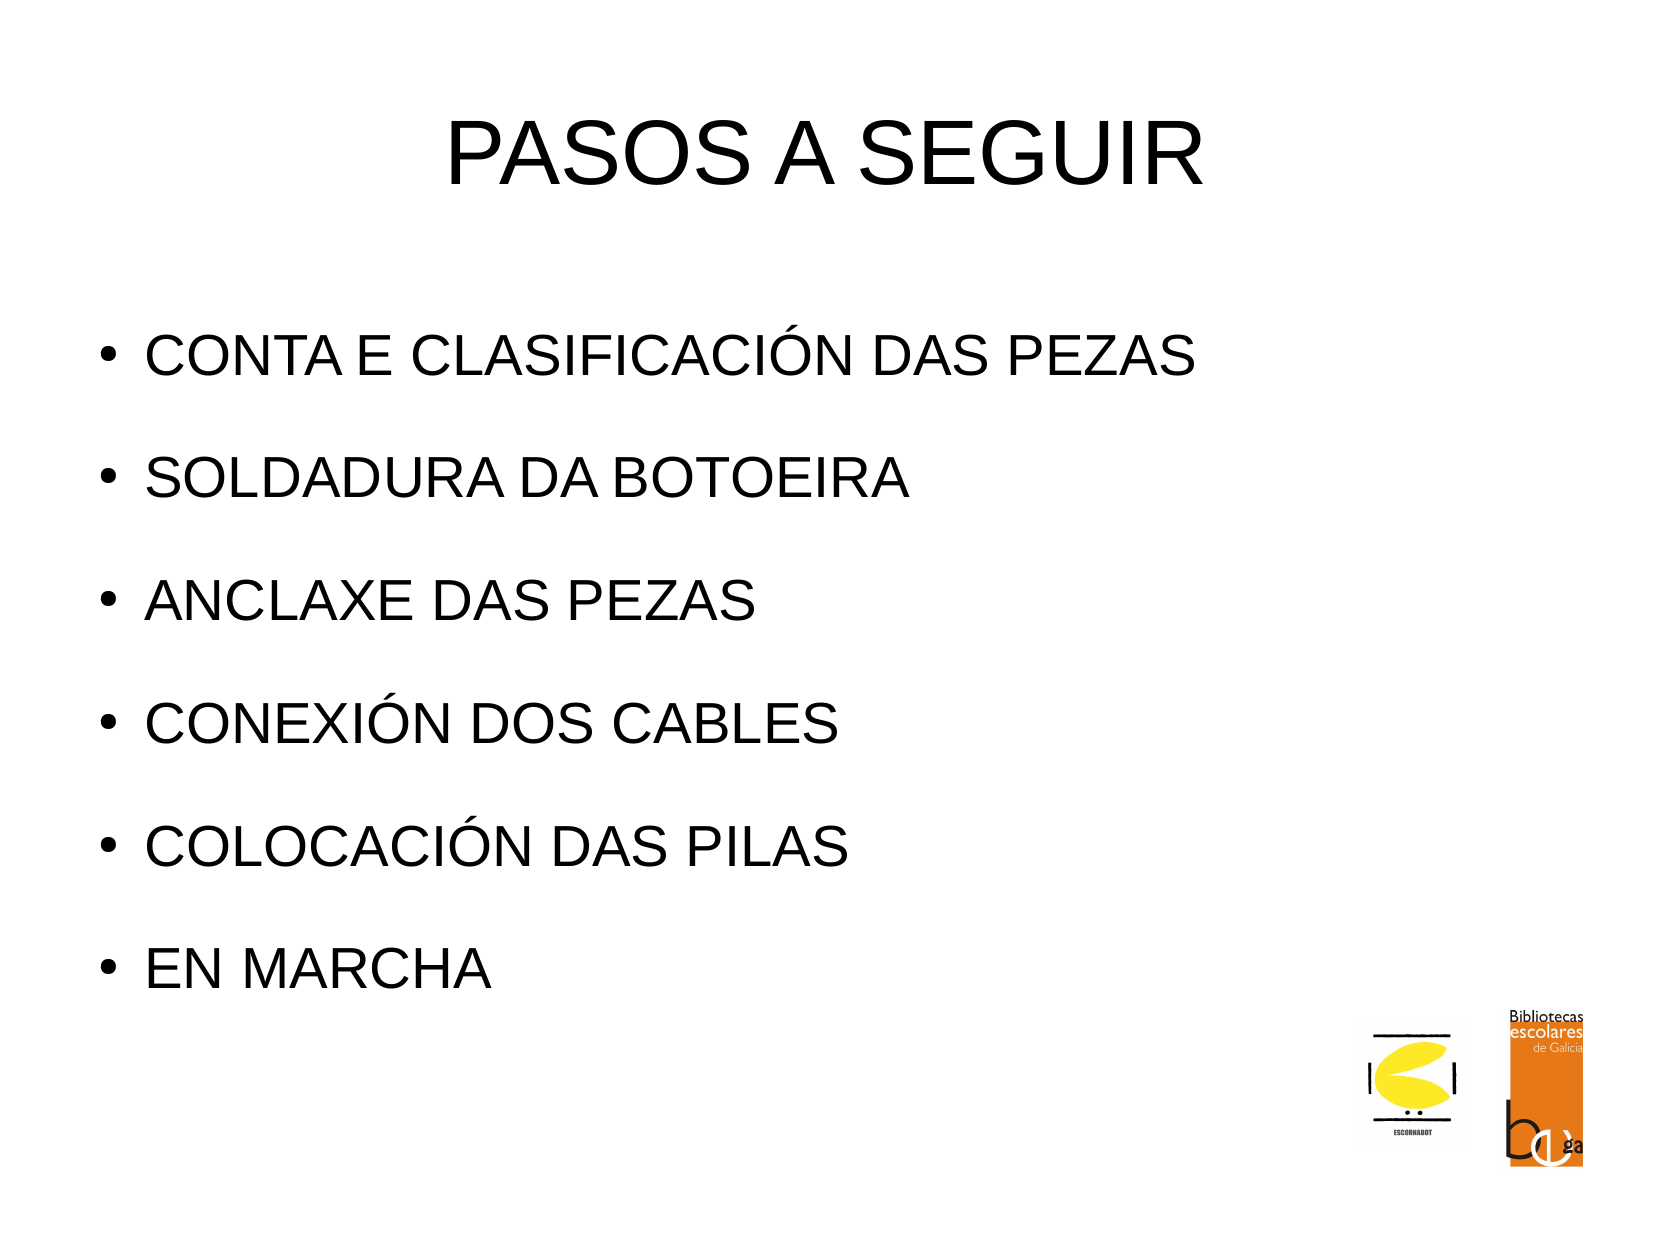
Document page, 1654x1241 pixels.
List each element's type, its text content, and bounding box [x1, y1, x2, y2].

picture [1358, 1023, 1465, 1146]
list CONTA E CLASIFICACIÓN DAS PEZAS SOLDADURA DA BOTOEIRA ANCLAXE DAS PEZAS CONEXIÓN DOS CABLES COLOCACIÓN DAS PILAS EN MARCHA [82, 290, 1571, 1010]
picture [1501, 1010, 1583, 1170]
title PASOS A SEGUIR [82, 49, 1571, 257]
